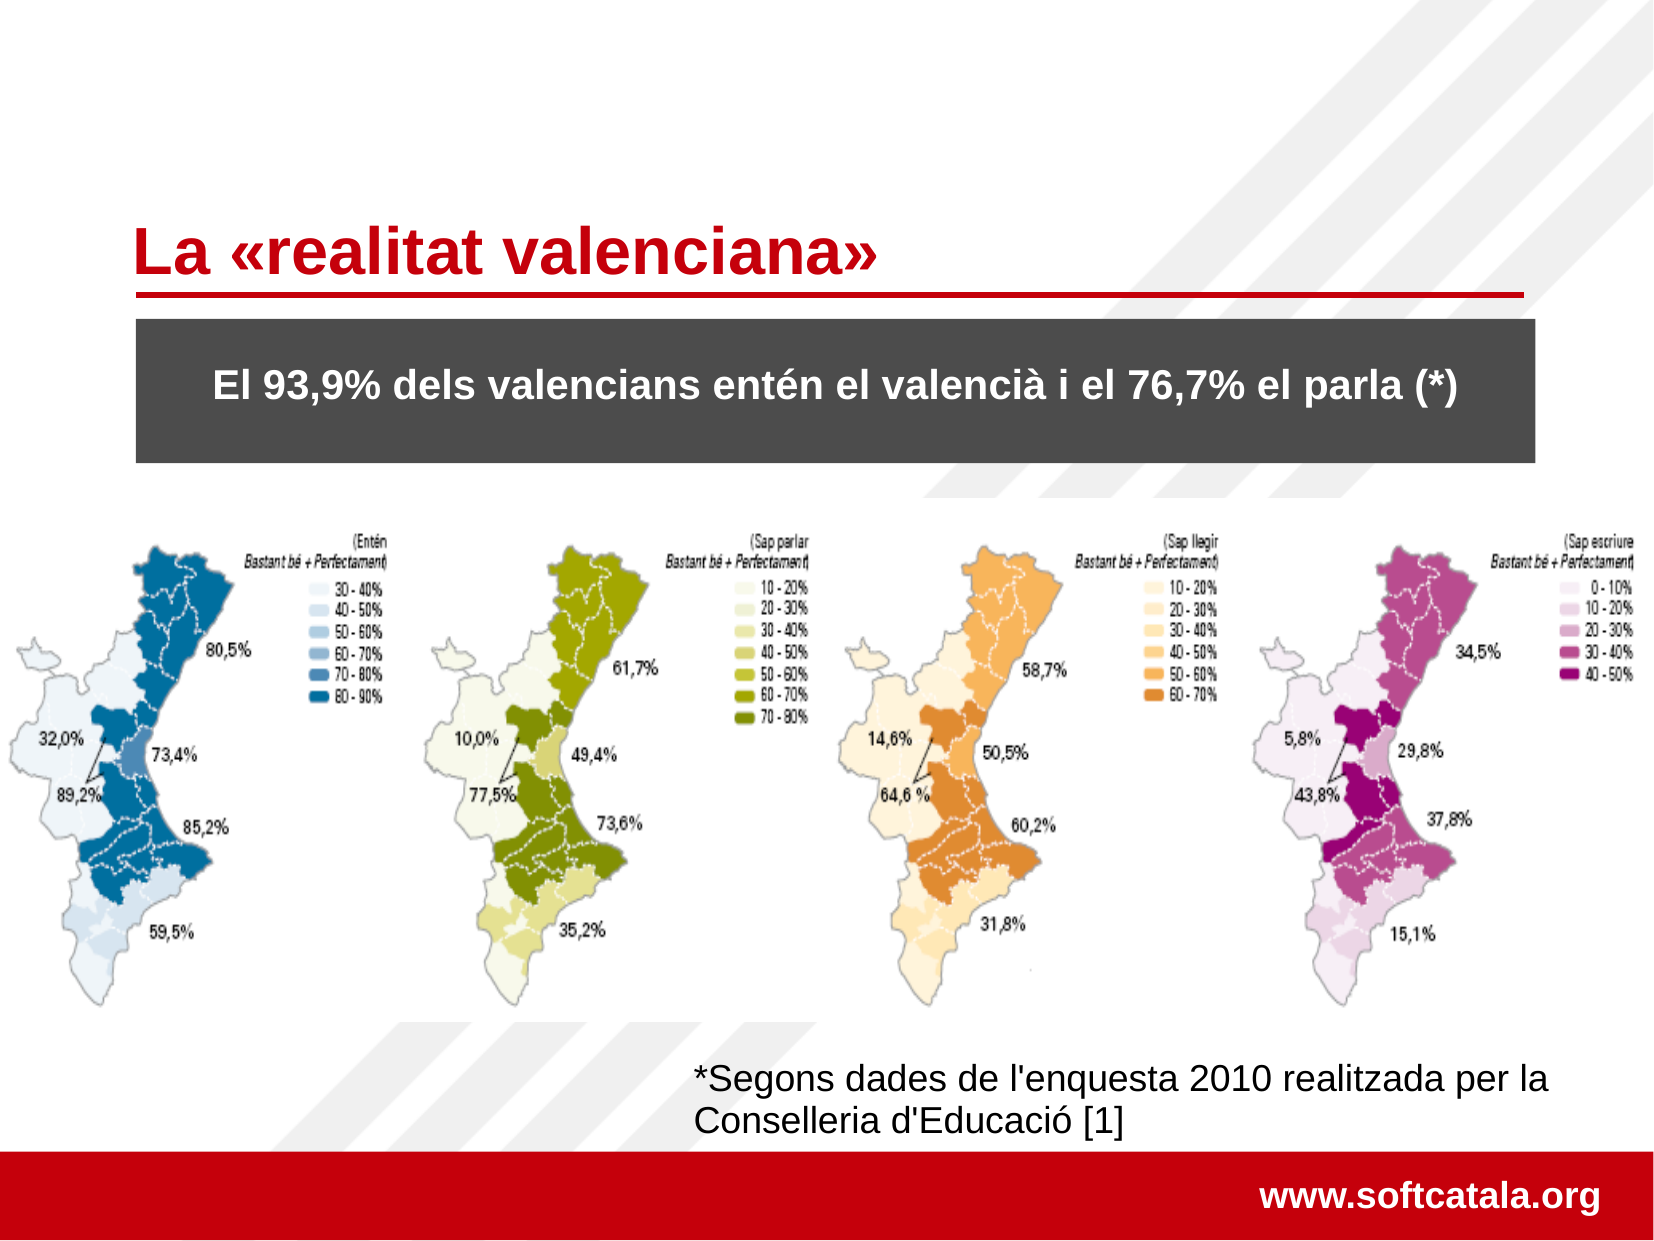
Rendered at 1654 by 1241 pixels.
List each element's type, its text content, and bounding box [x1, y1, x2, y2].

picture [0, 0, 1654, 1151]
text_box *Segons dades de l'enquesta 2010 realitzada per la Conselleria d'Educació [1] [678, 1049, 1596, 1149]
text_box El 93,9% dels valencians entén el valencià i el 76,7% el parla (*) [165, 354, 1506, 498]
text_box La «realitat valenciana» [118, 206, 1501, 297]
text_box www.softcatala.org [0, 1151, 1654, 1241]
text_box [135, 318, 1536, 464]
